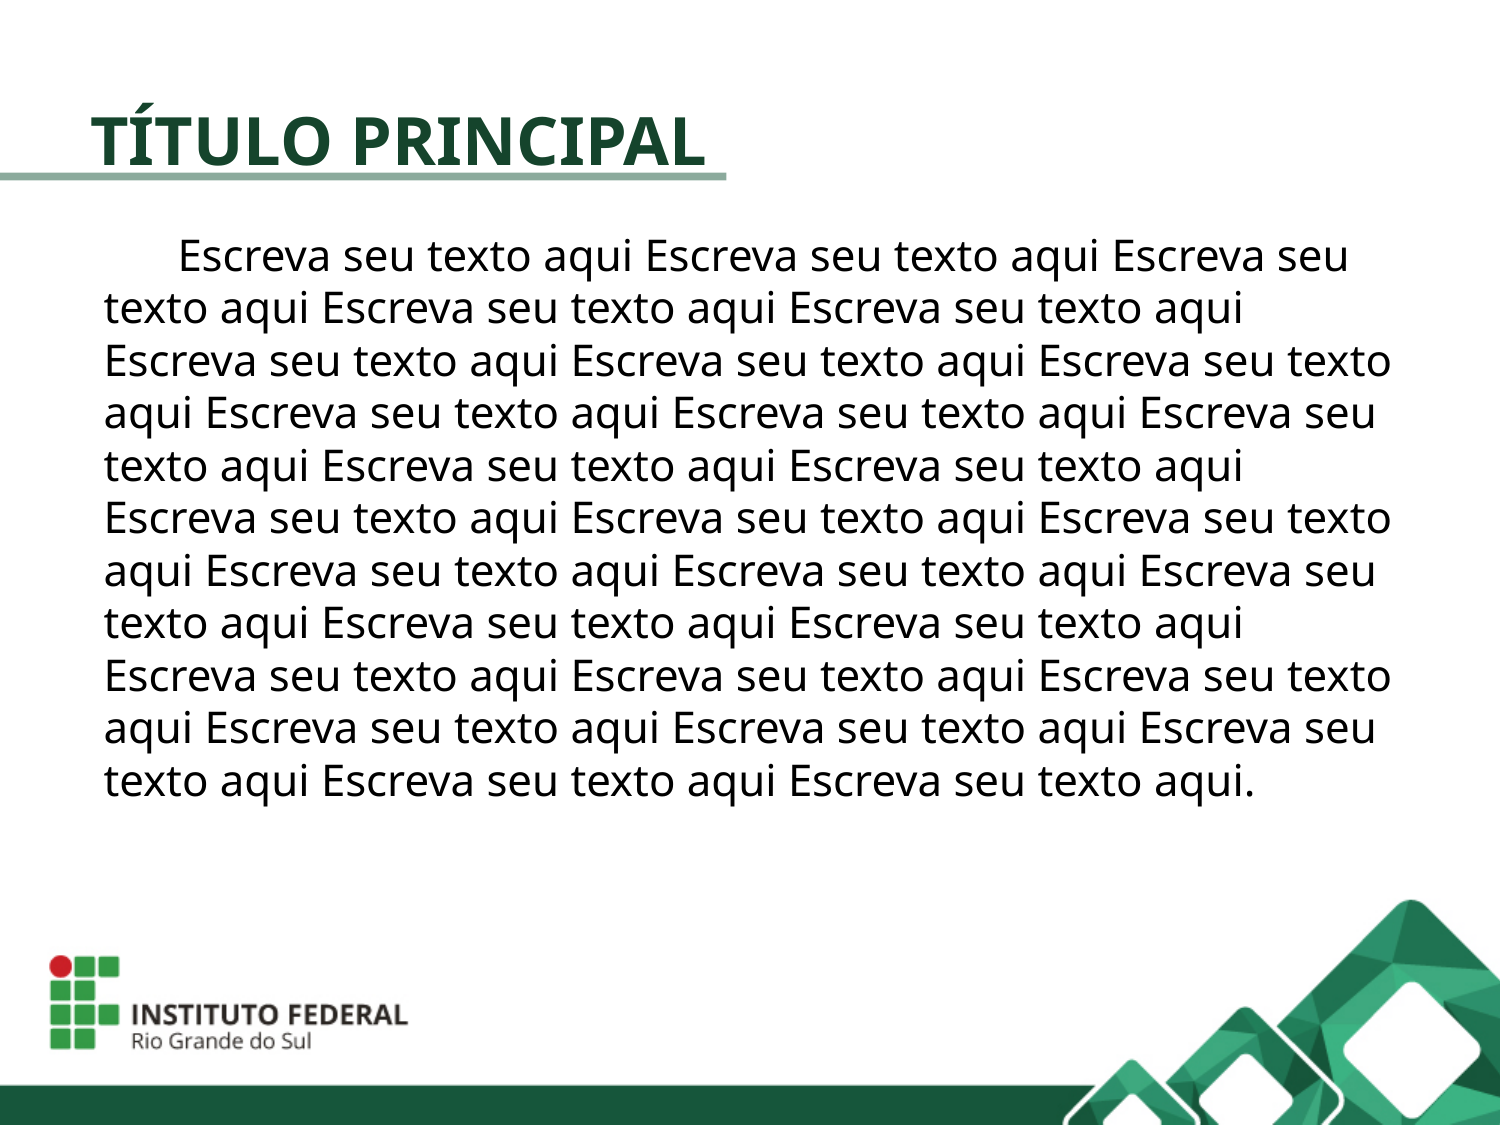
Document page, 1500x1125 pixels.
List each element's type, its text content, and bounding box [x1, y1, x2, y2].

text_box Escreva seu texto aqui Escreva seu texto aqui Escreva seu texto aqui Escreva seu texto aqui Escreva seu texto aqui Escreva seu texto aqui Escreva seu texto aqui Escreva seu texto aqui Escreva seu texto aqui Escreva seu texto aqui Escreva seu texto aqui Escreva seu texto aqui Escreva seu texto aqui Escreva seu texto aqui Escreva seu texto aqui Escreva seu texto aqui Escreva seu texto aqui Escreva seu texto aqui Escreva seu texto aqui Escreva seu texto aqui Escreva seu texto aqui Escreva seu texto aqui Escreva seu texto aqui Escreva seu texto aqui Escreva seu texto aqui Escreva seu texto aqui Escreva seu texto aqui Escreva seu texto aqui Escreva seu texto aqui. [88, 220, 1412, 813]
picture [0, 0, 1500, 1125]
text_box [0, 173, 75, 180]
title TÍTULO PRINCIPAL [75, 45, 1426, 233]
